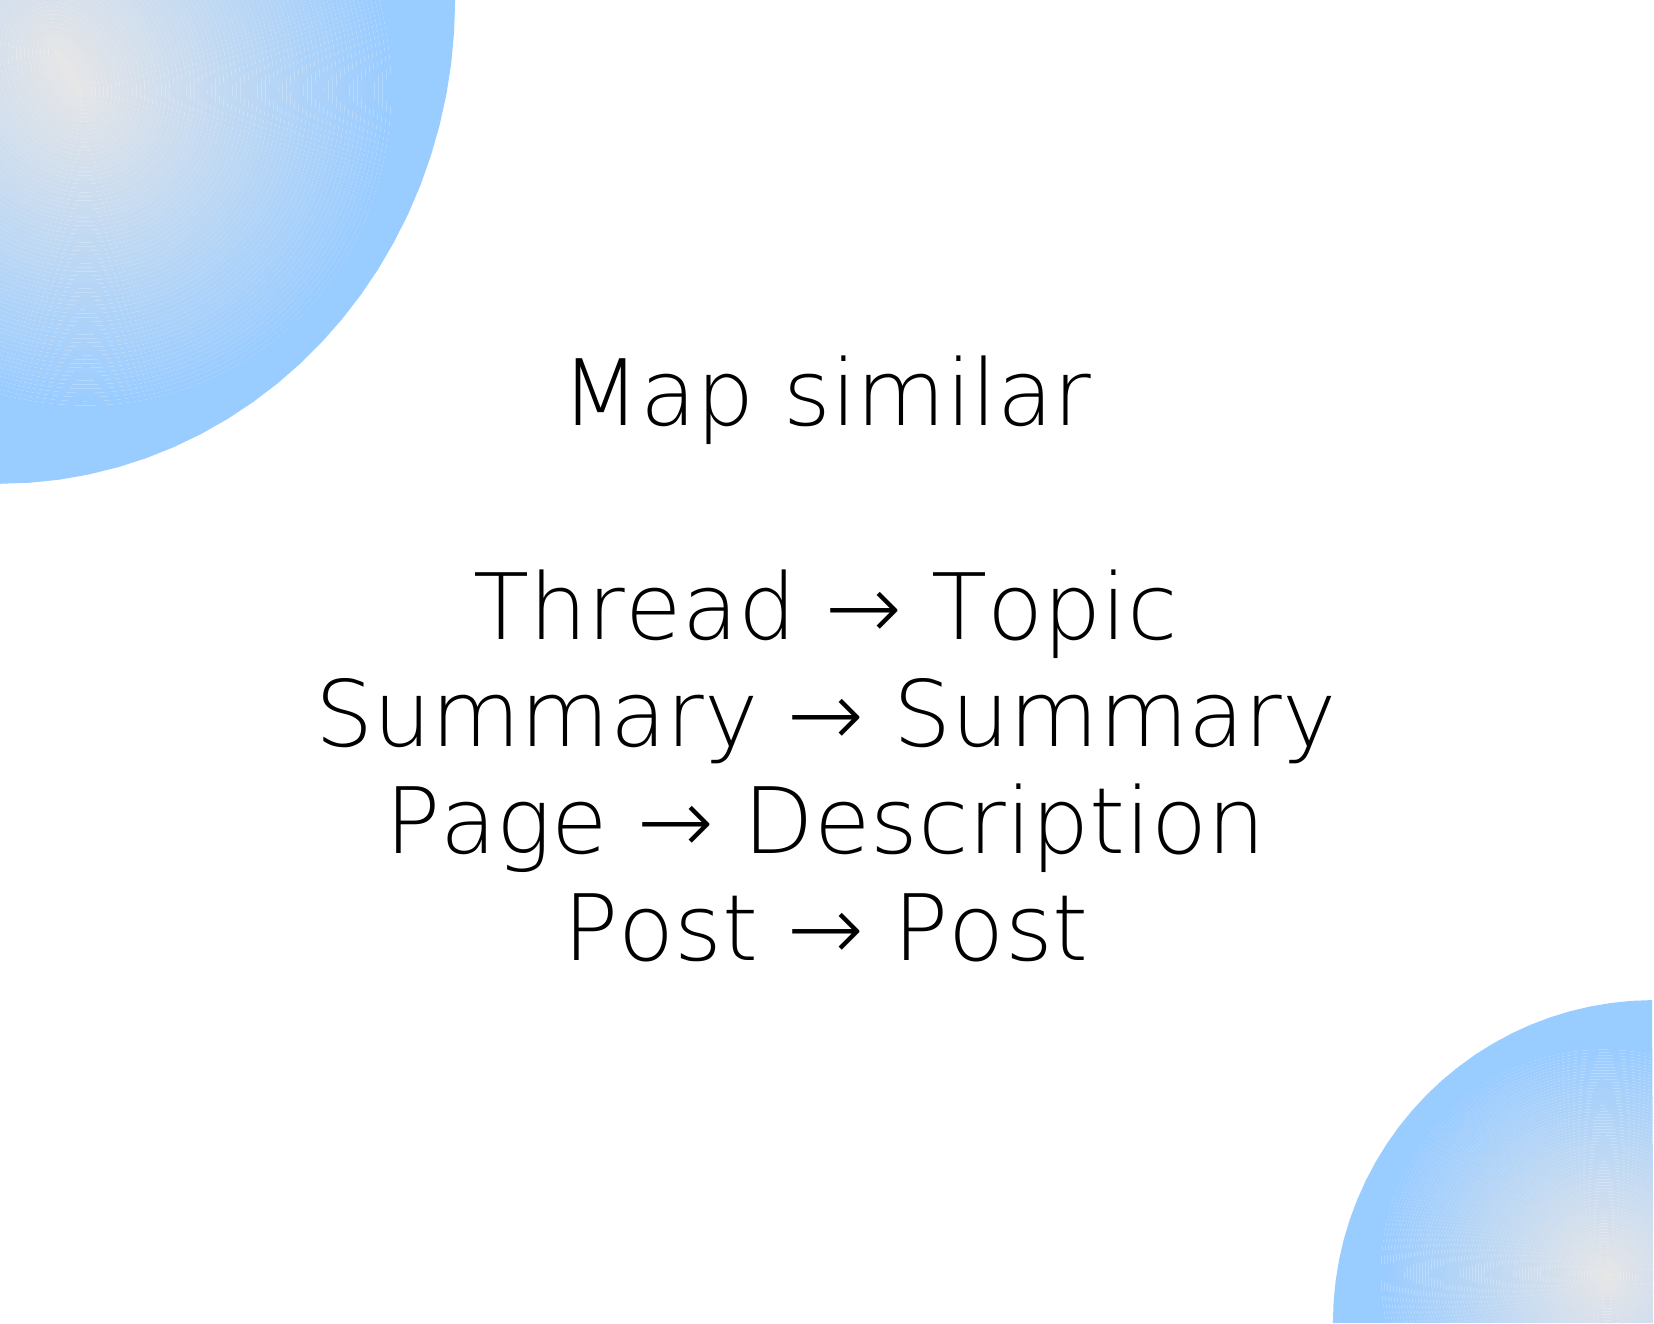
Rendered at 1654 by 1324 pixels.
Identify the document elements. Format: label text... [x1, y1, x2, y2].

subtitle Map similar Thread → Topic Summary → Summary Page → Description Post → Post [82, 149, 1571, 1174]
